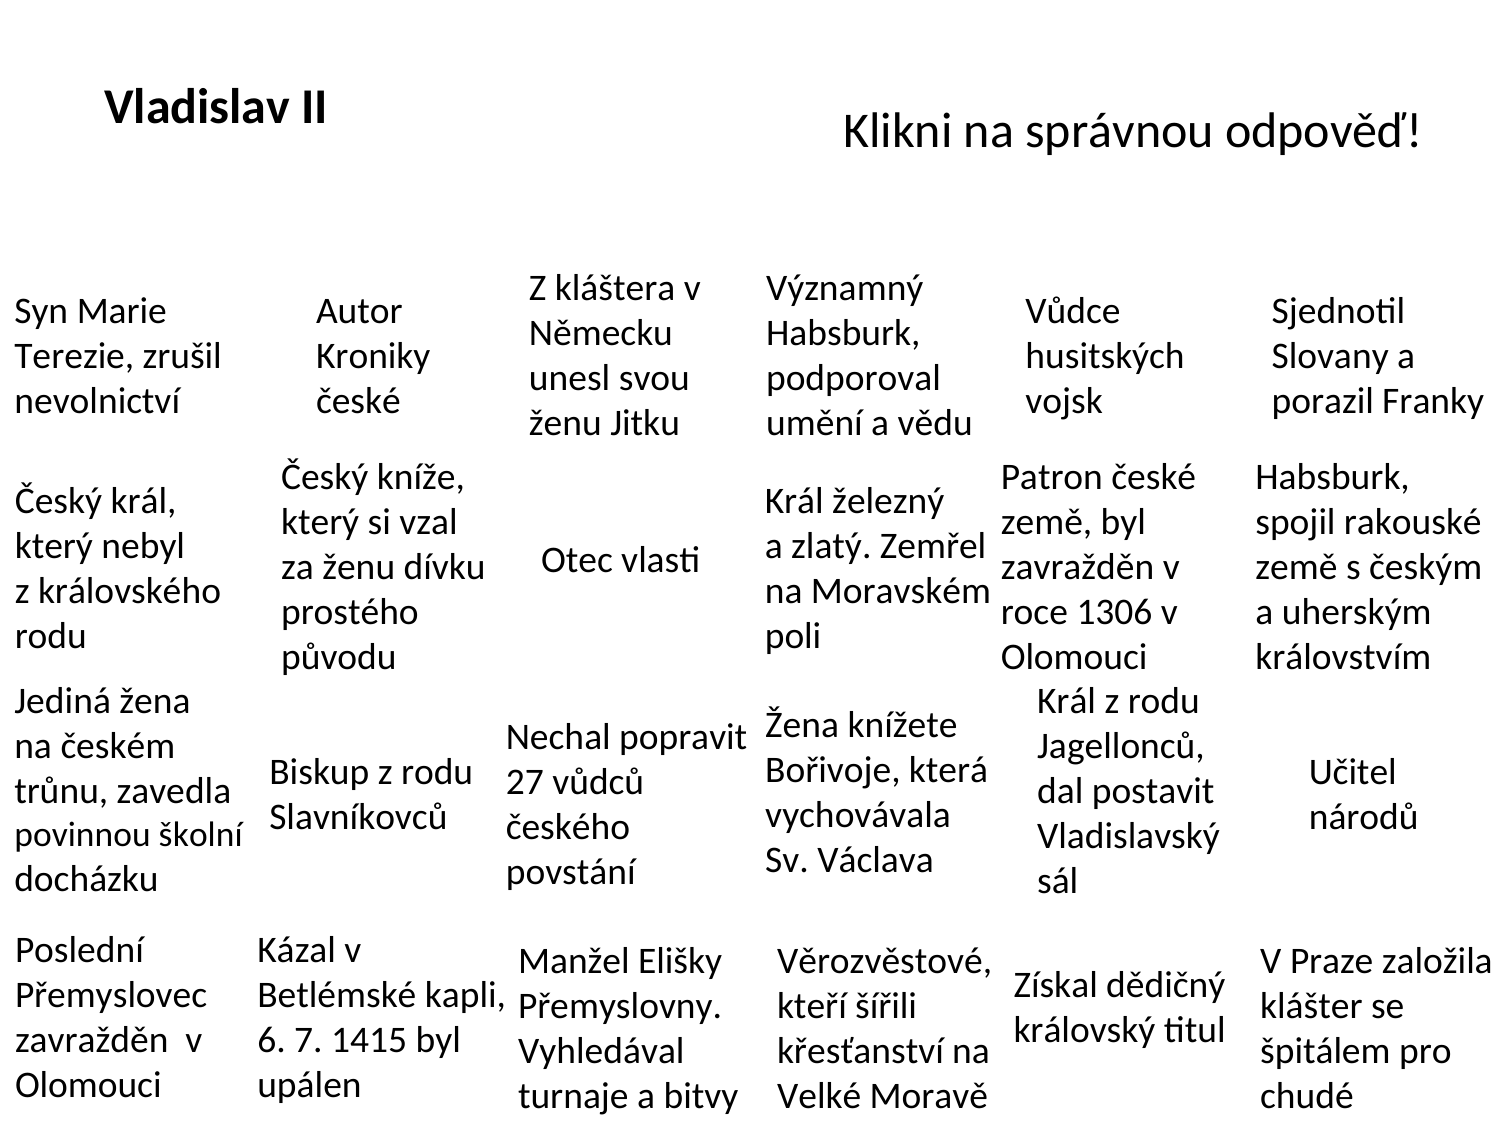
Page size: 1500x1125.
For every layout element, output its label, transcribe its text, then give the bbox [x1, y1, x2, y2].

text_box Habsburk, spojil rakouské země s českým a uherským královstvím [1240, 444, 1498, 685]
table_header [250, 229, 500, 453]
table_cell [501, 453, 750, 677]
text_box Syn Marie Terezie, zrušil nevolnictví [0, 278, 237, 430]
text_box Český kníže, který si vzal za ženu dívku prostého původu [266, 444, 501, 685]
table_cell [0, 907, 250, 1125]
table_cell [250, 901, 500, 916]
text_box Král z rodu Jagellonců, dal postavit Vladislavský sál [1022, 668, 1235, 910]
text_box Sjednotil Slovany a porazil Franky [1256, 278, 1500, 430]
text_box Učitel národů [1294, 739, 1434, 846]
text_box Patron české země, byl zavražděn v roce 1306 v Olomouci [985, 444, 1212, 685]
table_cell [1212, 453, 1240, 677]
text_box Věrozvěstové, kteří šířili křesťanství na Velké Moravě [762, 928, 1008, 1124]
table_cell [1250, 677, 1500, 901]
text_box Manžel Elišky Přemyslovny. Vyhledával turnaje a bitvy [503, 928, 754, 1124]
table_cell [1000, 685, 1022, 901]
text_box Jediná žena na českém trůnu, zavedla povinnou školní docházku [0, 668, 259, 907]
table_header [0, 229, 250, 453]
text_box Biskup z rodu Slavníkovců [254, 739, 489, 846]
table_cell [259, 677, 500, 901]
text_box Král železný a zlatý. Zemřel na Moravském poli [749, 467, 985, 664]
text_box Otec vlasti [526, 527, 716, 588]
text_box Žena knížete Bořivoje, která vychovávala Sv. Václava [750, 692, 1004, 888]
text_box Český král, který nebyl z královského rodu [0, 467, 237, 664]
table_cell [750, 677, 1000, 692]
table_cell [250, 453, 266, 677]
table_cell [1235, 677, 1250, 901]
text_box Poslední Přemyslovec zavražděn v Olomouci [0, 916, 232, 1125]
text_box Vladislav II [89, 66, 344, 142]
text_box Významný Habsburk, podporoval umění a vědu [751, 255, 988, 451]
text_box Autor Kroniky české [301, 278, 446, 430]
table_cell [750, 453, 985, 467]
table_cell [500, 1113, 750, 1125]
table_cell [1250, 901, 1500, 928]
table_cell [1000, 1058, 1250, 1125]
table_cell [750, 888, 1000, 901]
table_cell [0, 453, 250, 668]
text_box Klikni na správnou odpověď! [828, 90, 1438, 166]
table_cell [250, 1113, 500, 1125]
table_header [1000, 229, 1250, 453]
text_box Z kláštera v Německu unesl svou ženu Jitku [514, 255, 725, 451]
text_box Vůdce husitských vojsk [1010, 278, 1200, 430]
text_box Získal dědičný královský titul [998, 952, 1237, 1058]
table_cell [750, 901, 1000, 1125]
text_box Nechal popravit 27 vůdců českého povstání [491, 704, 763, 900]
table_cell [1000, 901, 1250, 952]
table_cell [500, 901, 750, 928]
table_header [1250, 229, 1500, 453]
table_cell [750, 664, 985, 677]
table_header [750, 229, 1000, 453]
text_box Kázal v Betlémské kapli, 6. 7. 1415 byl upálen [242, 916, 522, 1113]
table_header [500, 229, 750, 453]
text_box V Praze založila klášter se špitálem pro chudé [1237, 928, 1500, 1124]
table_cell [500, 677, 750, 704]
